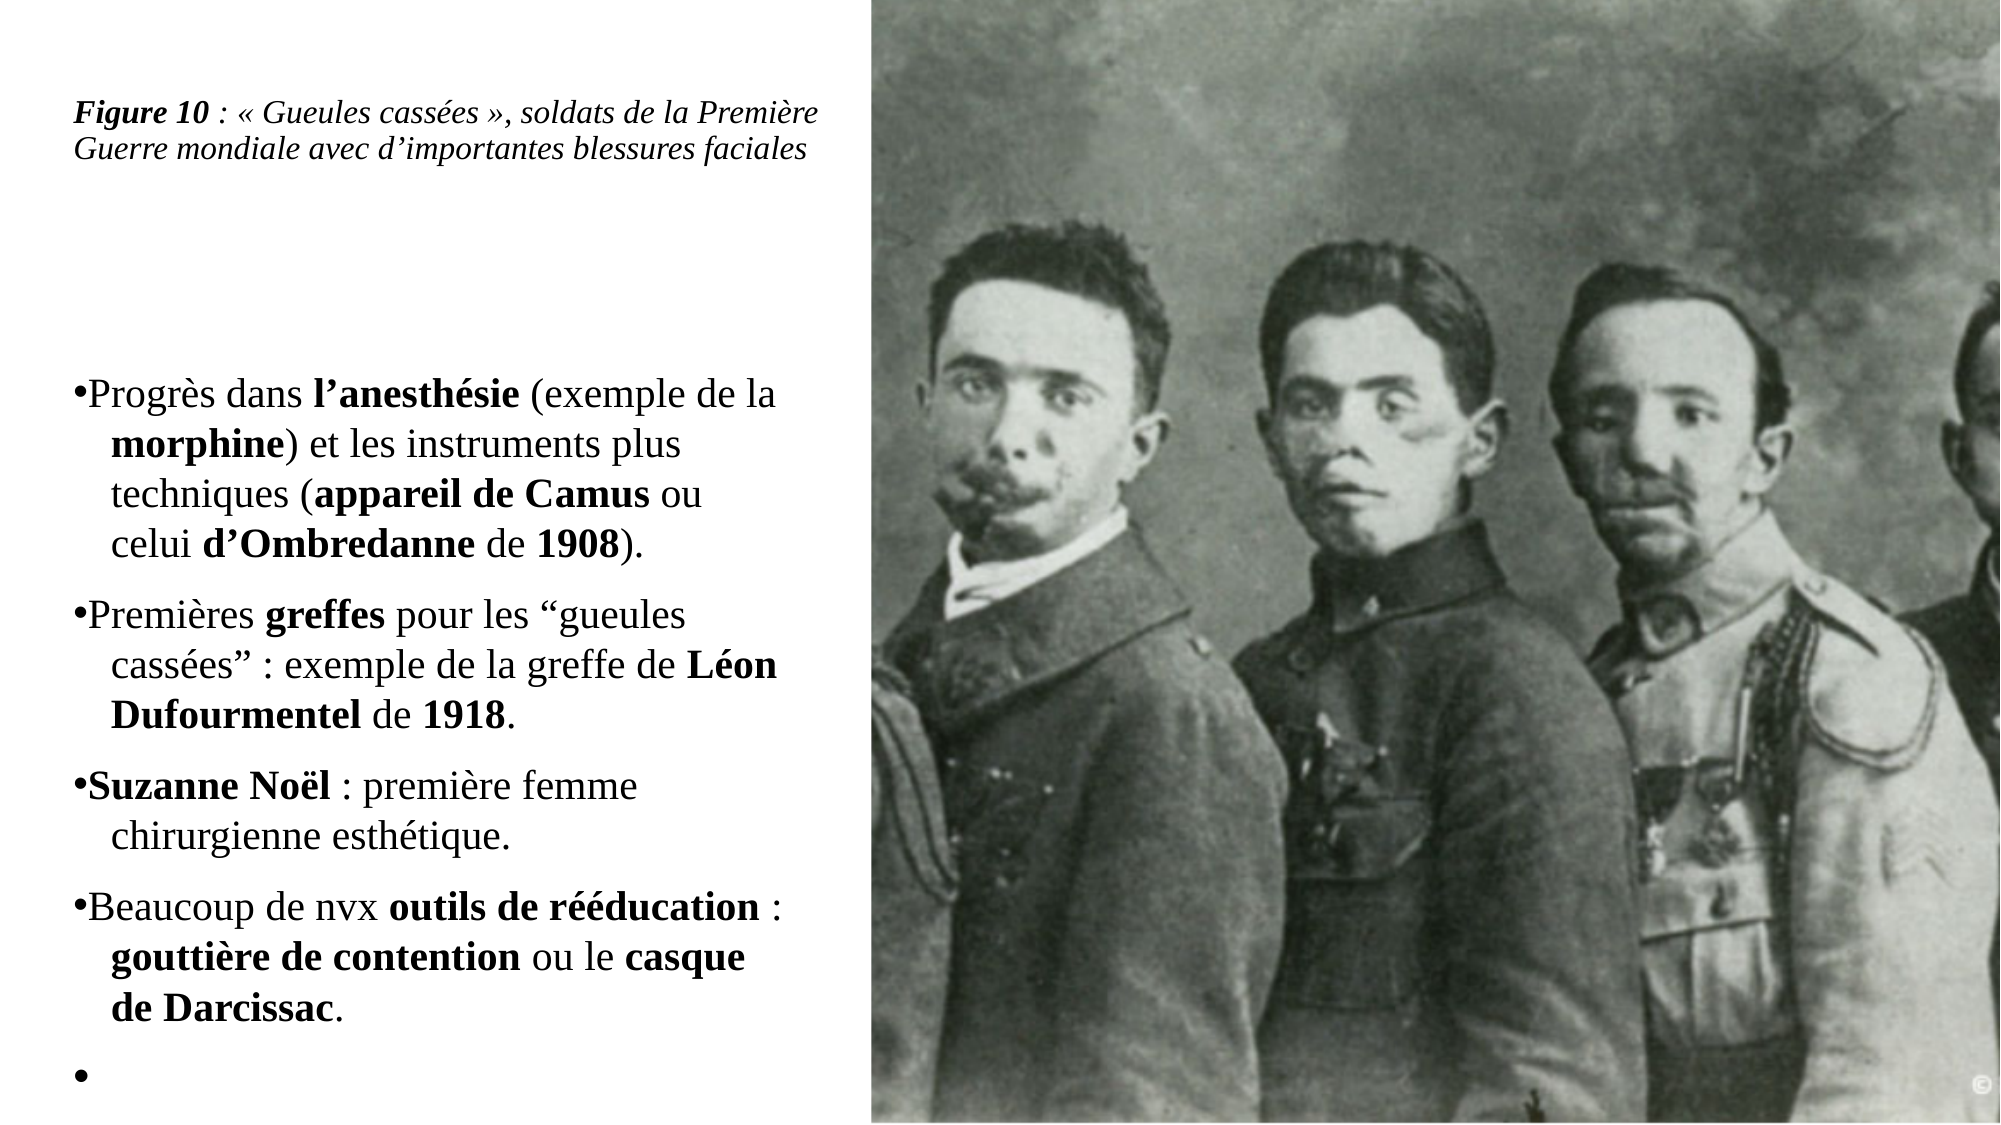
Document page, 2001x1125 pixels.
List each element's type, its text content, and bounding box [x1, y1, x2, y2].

list Progrès dans l’anesthésie (exemple de la morphine) et les instruments plus techniques (appareil de Camus ou celui d’Ombredanne de 1908). Premières greffes pour les “gueules cassées” : exemple de la greffe de Léon Dufourmentel de 1918. Suzanne Noël : première femme chirurgienne esthétique. Beaucoup de nvx outils de rééducation : gouttière de contention ou le casque de Darcissac. [58, 358, 802, 1082]
title Figure 10 : « Gueules cassées », soldats de la Première Guerre mondiale avec d’importantes blessures faciales [58, 44, 871, 174]
picture [871, 0, 2000, 1125]
